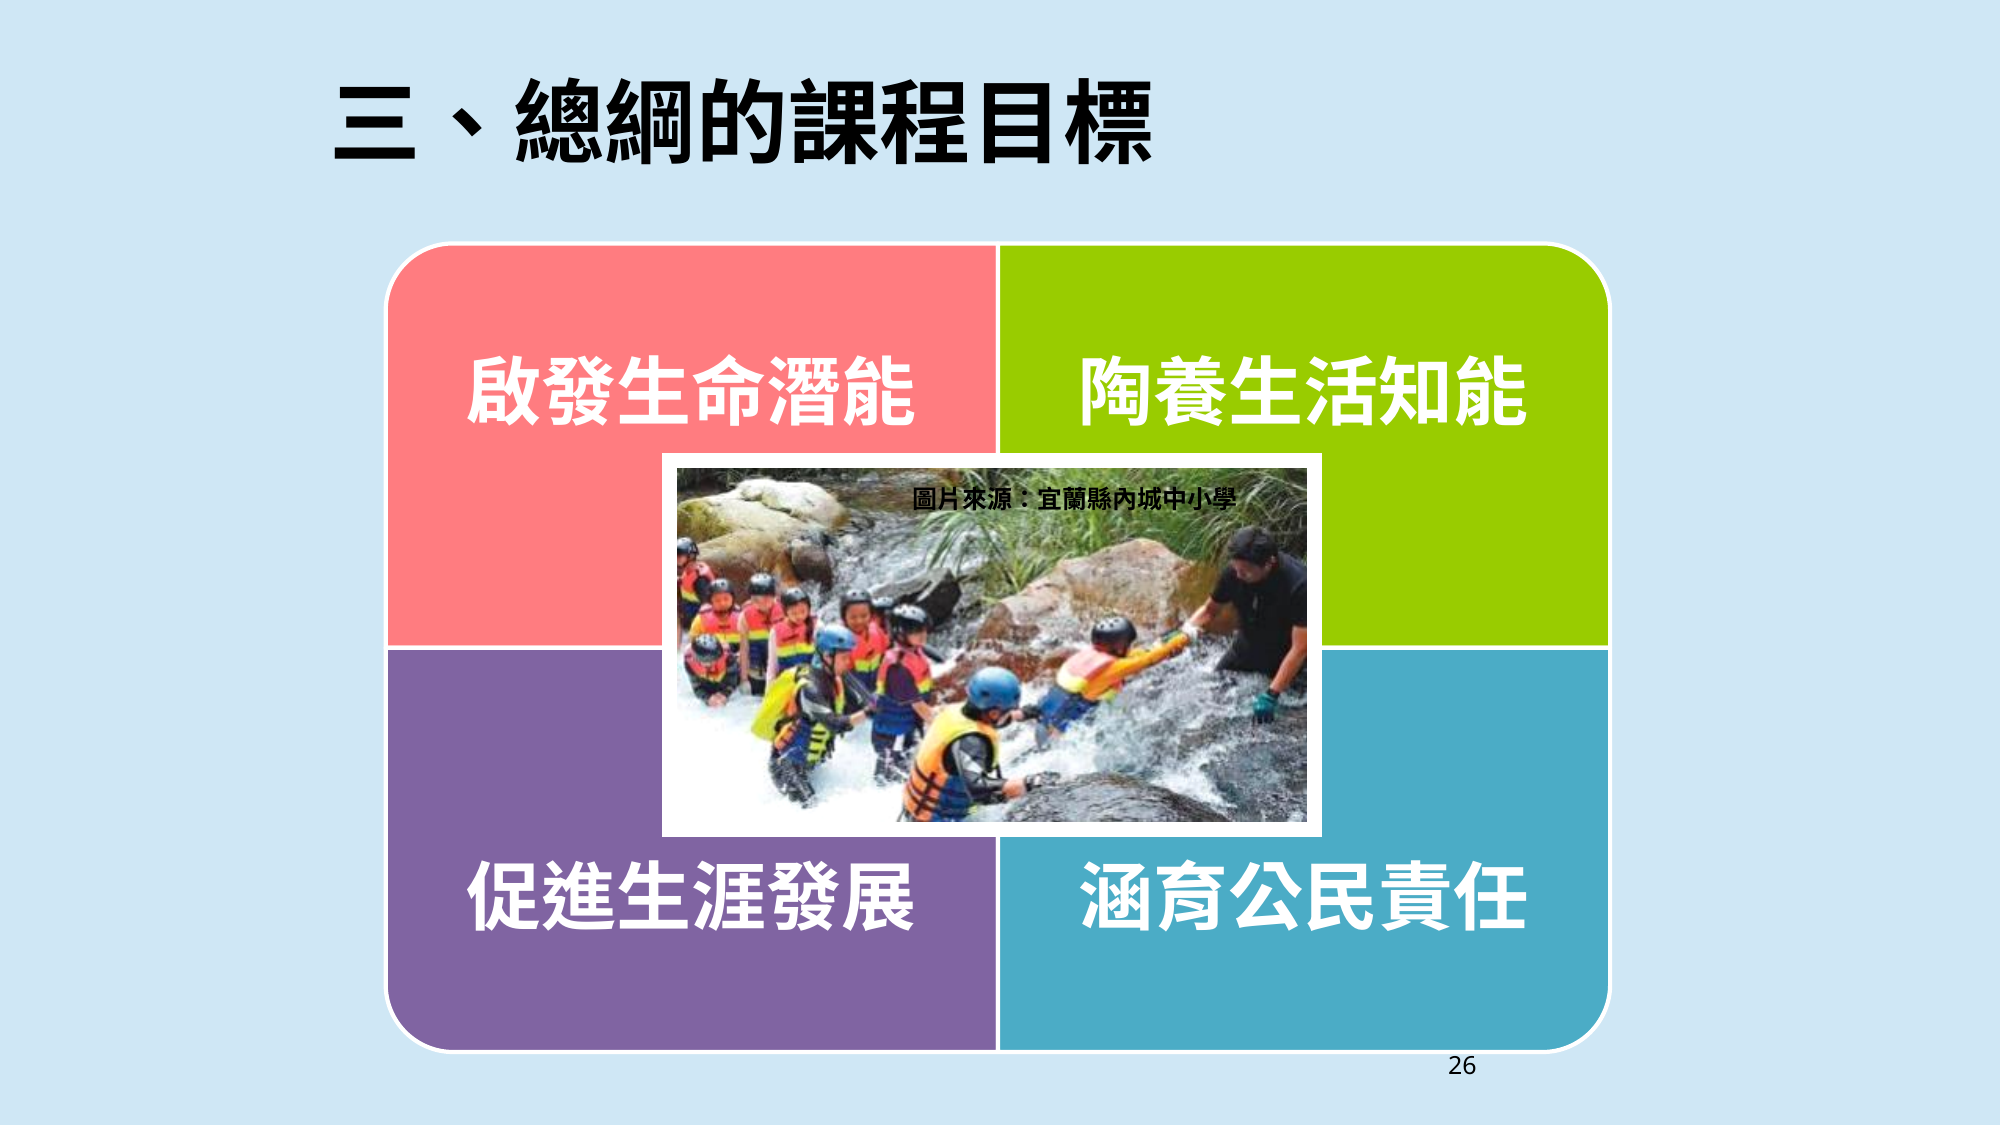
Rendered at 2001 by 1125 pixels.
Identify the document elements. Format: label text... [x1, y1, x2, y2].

slide_number <編號> [1433, 1042, 1900, 1103]
title 三、總綱的課程目標 [314, 42, 1665, 197]
text_box 陶養生活知能 [997, 243, 1611, 647]
text_box 促進生涯發展 [385, 647, 997, 1053]
text_box 涵育公民責任 [997, 647, 1611, 1053]
table_header 圖片來源：宜蘭縣內城中小學 [846, 480, 1315, 522]
text_box 啟發生命潛能 [385, 243, 997, 647]
picture [676, 468, 1308, 823]
